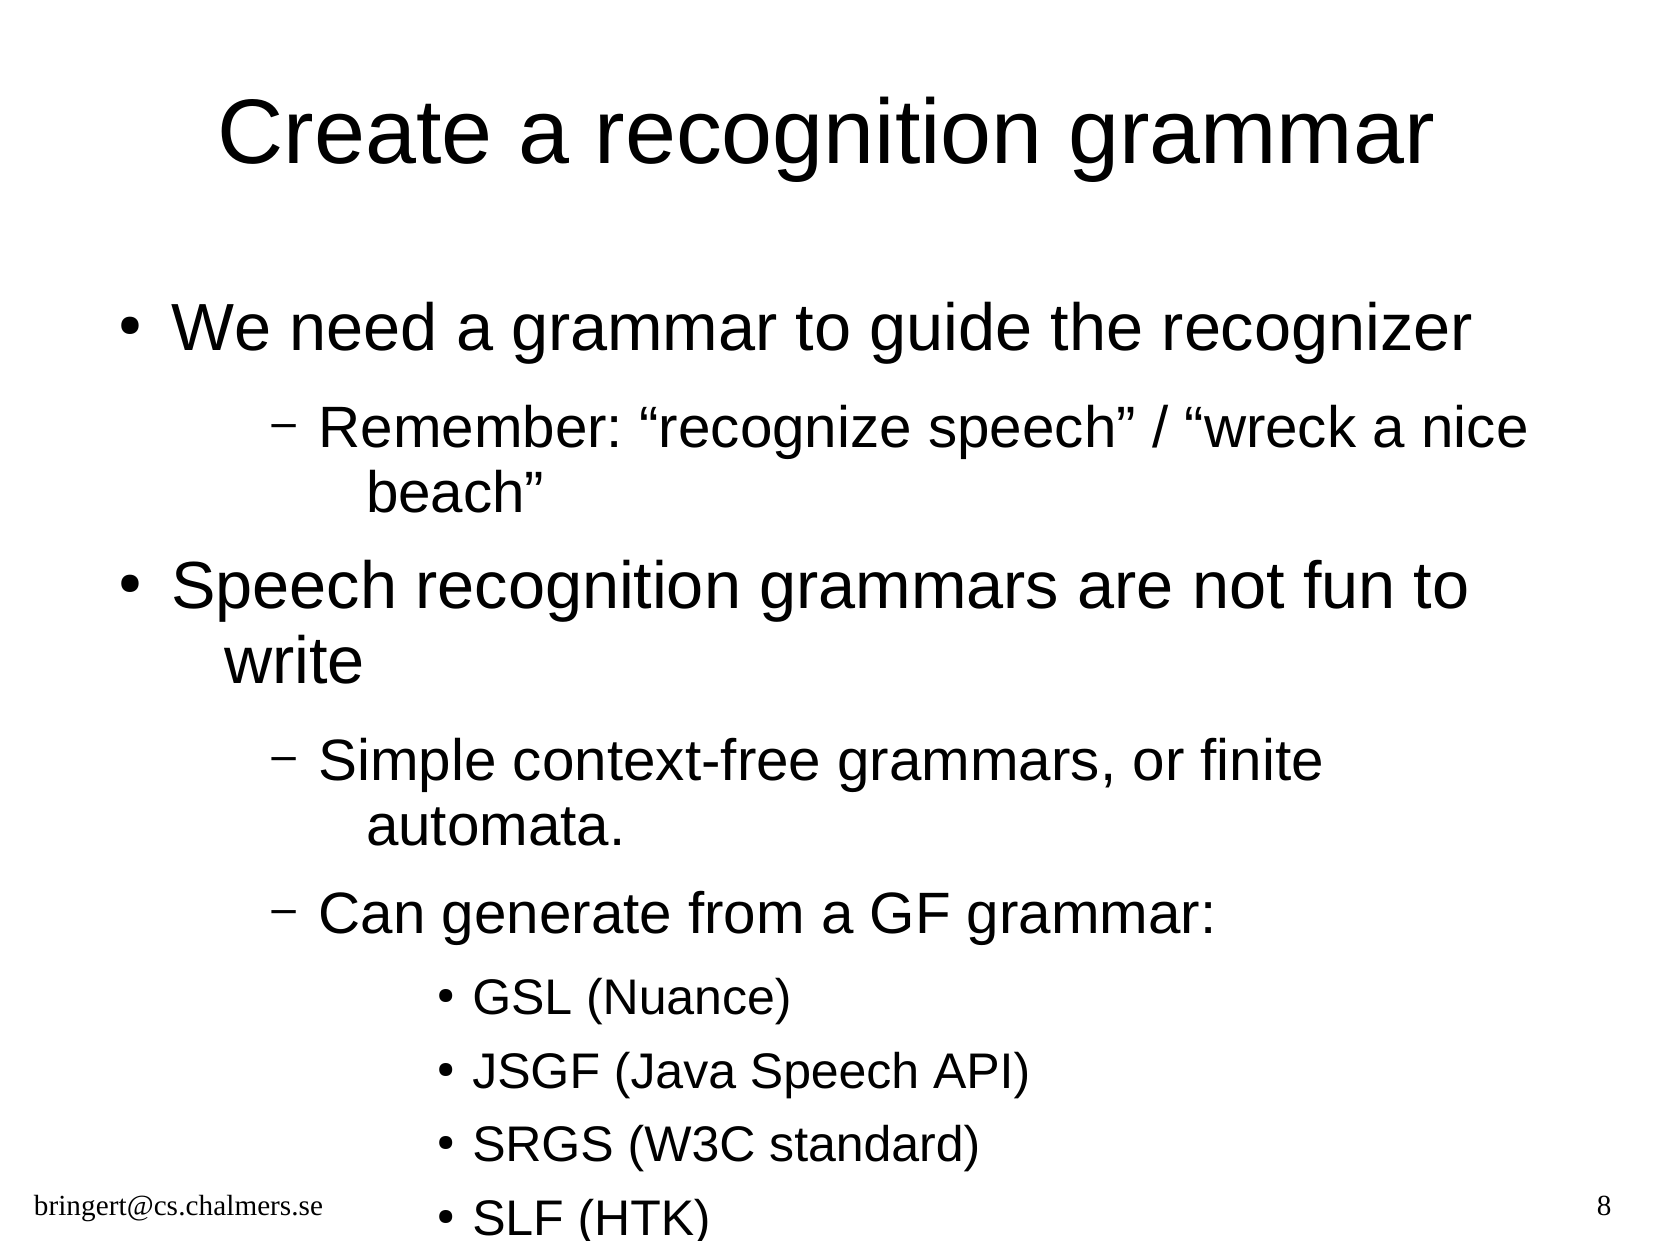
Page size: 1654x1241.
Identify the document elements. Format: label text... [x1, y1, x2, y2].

title Create a recognition grammar [87, 31, 1567, 232]
list We need a grammar to guide the recognizer Remember: “recognize speech” / “wreck a nice beach” Speech recognition grammars are not fun to write Simple context-free grammars, or finite automata. Can generate from a GF grammar: GSL (Nuance) JSGF (Java Speech API) SRGS (W3C standard) SLF (HTK) [82, 290, 1571, 1109]
